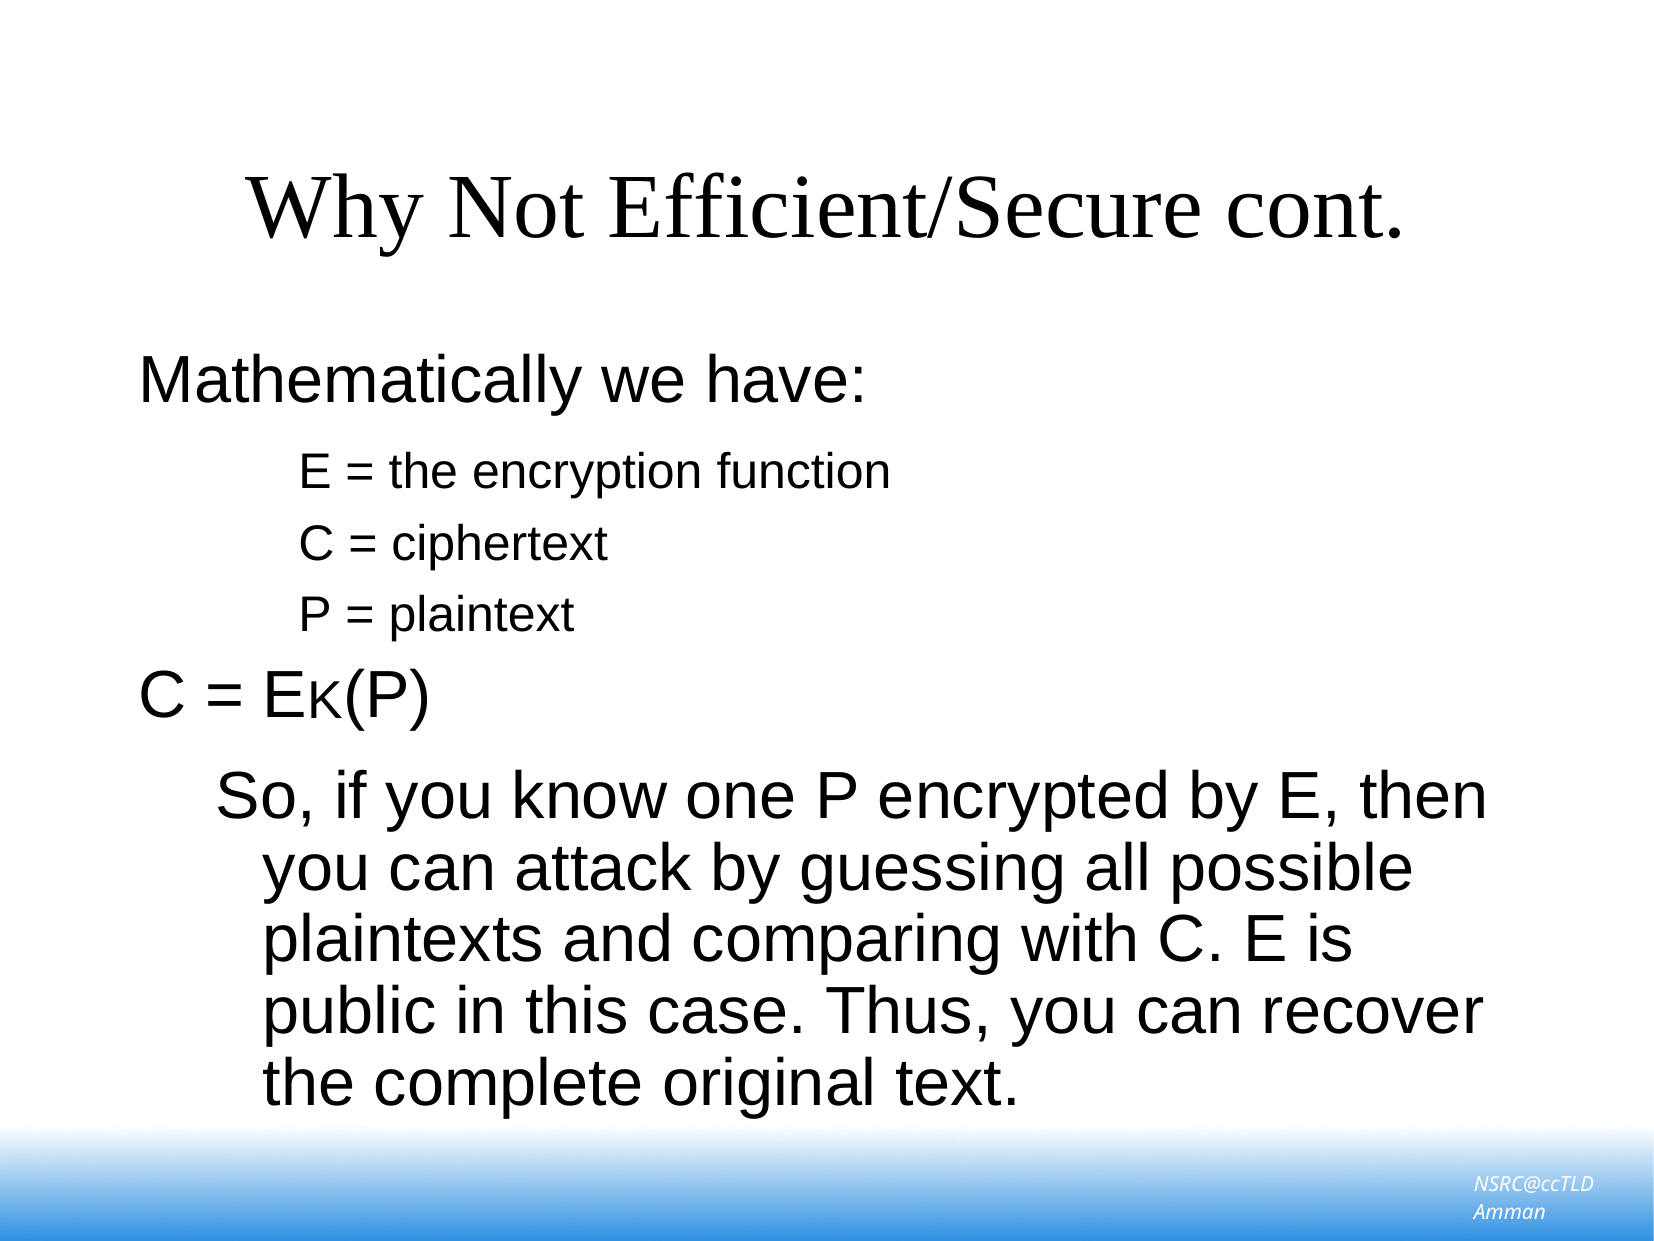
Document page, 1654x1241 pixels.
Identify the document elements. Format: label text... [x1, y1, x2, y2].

list Mathematically we have: E = the encryption function C = ciphertext P = plaintext C = EK(P) So, if you know one P encrypted by E, then you can attack by guessing all possible plaintexts and comparing with C. E is public in this case. Thus, you can recover the complete original text. [121, 344, 1534, 1133]
picture [0, 1124, 1654, 1241]
title Why Not Efficient/Secure cont. [121, 102, 1534, 310]
